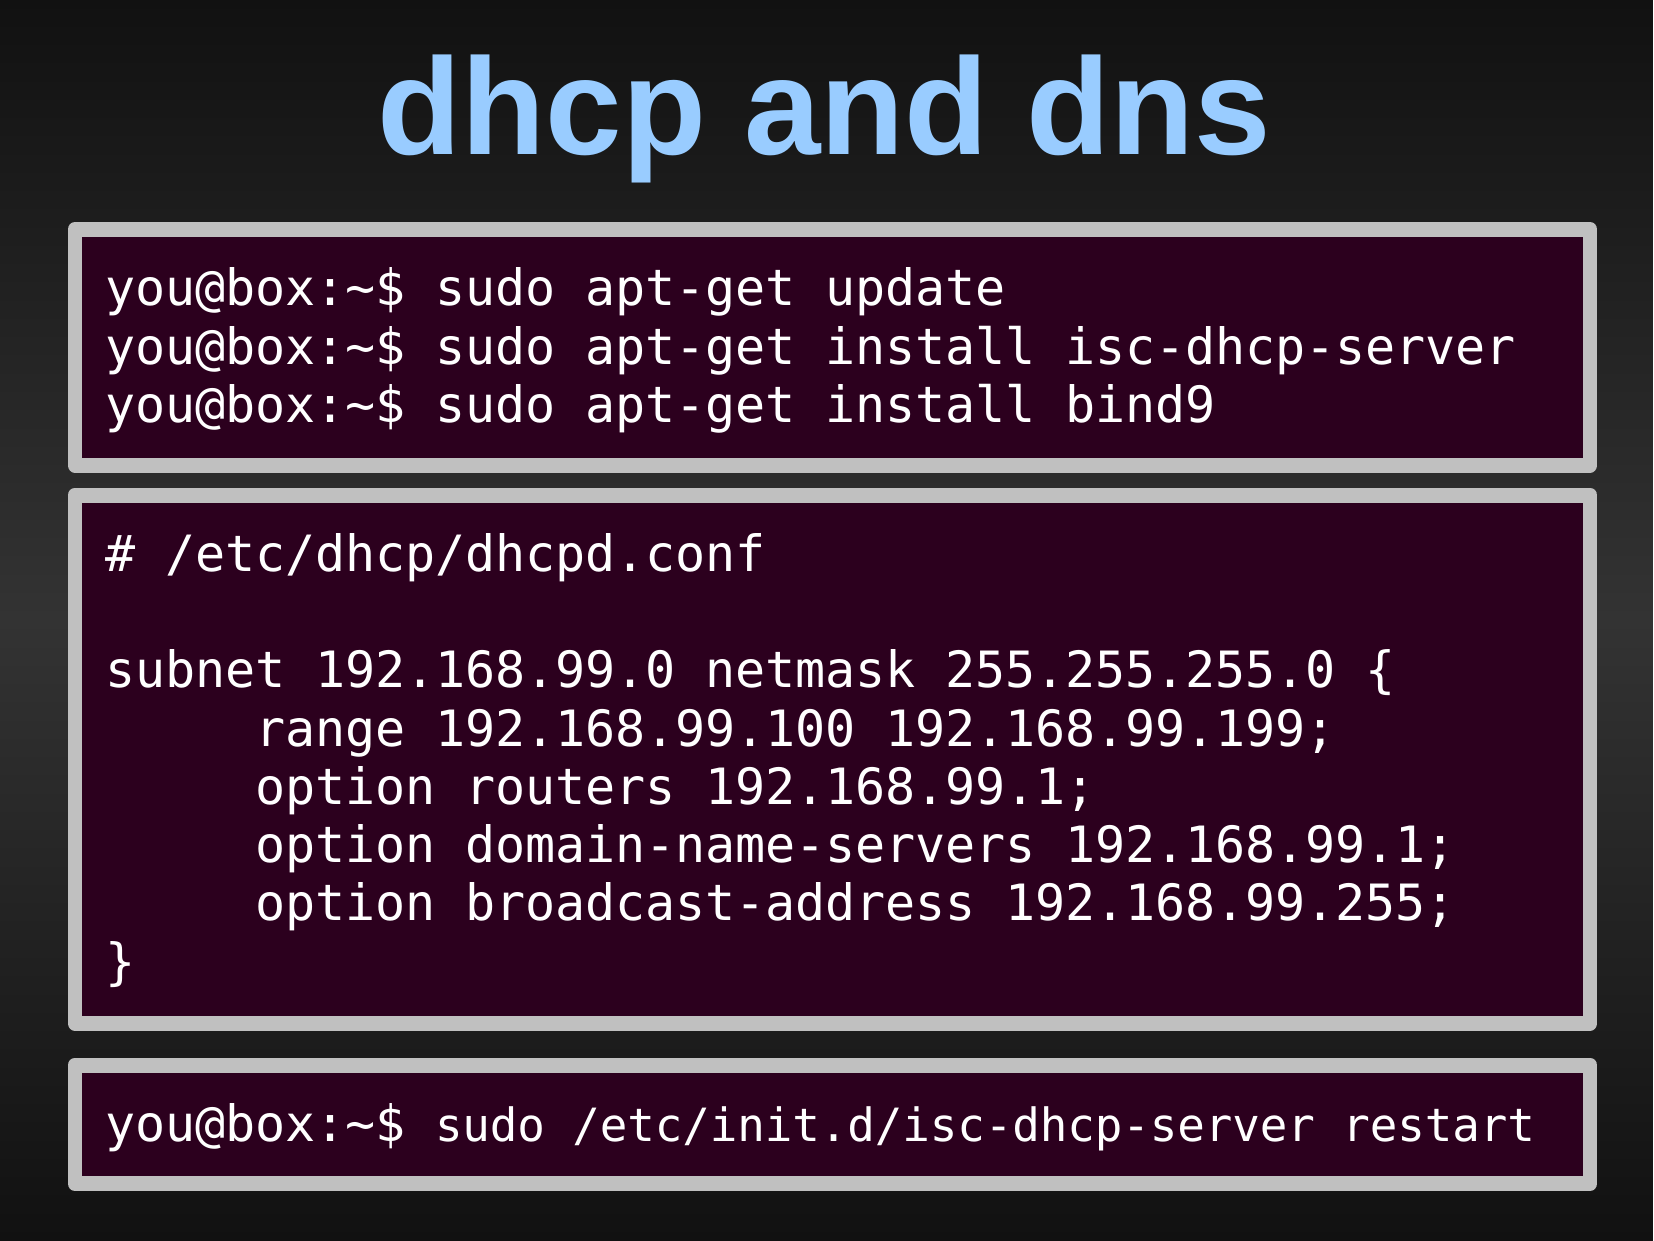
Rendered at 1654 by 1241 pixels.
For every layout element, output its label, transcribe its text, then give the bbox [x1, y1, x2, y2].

title dhcp and dns [0, 2, 1651, 211]
list you@box:~$ sudo apt-get update you@box:~$ sudo apt-get install isc-dhcp-server you@box:~$ sudo apt-get install bind9 [75, 229, 1591, 466]
list you@box:~$ sudo /etc/init.d/isc-dhcp-server restart [75, 1065, 1591, 1184]
list # /etc/dhcp/dhcpd.conf subnet 192.168.99.0 netmask 255.255.255.0 { range 192.168.99.100 192.168.99.199; option routers 192.168.99.1; option domain-name-servers 192.168.99.1; option broadcast-address 192.168.99.255; } [75, 495, 1591, 1024]
